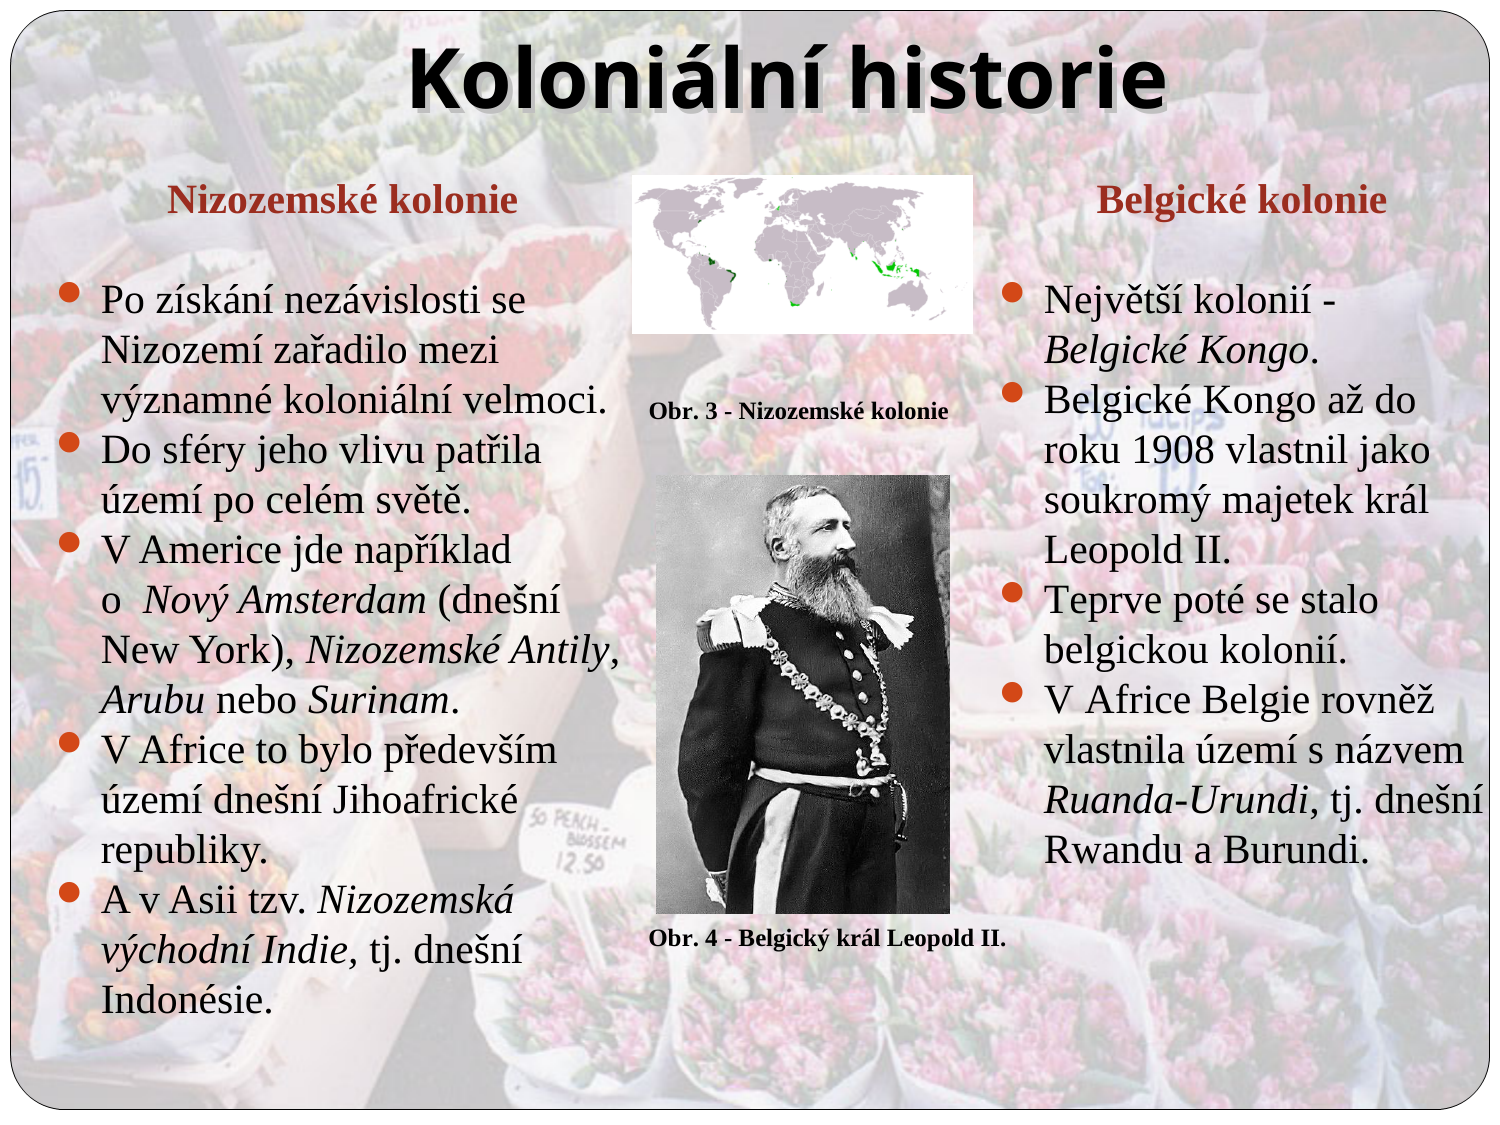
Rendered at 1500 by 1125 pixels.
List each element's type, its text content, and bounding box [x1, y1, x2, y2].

picture [9, 9, 1491, 1111]
text_box Obr. 3 - Nizozemské kolonie [633, 386, 964, 433]
text_box Obr. 4 - Belgický král Leopold II. [633, 914, 1023, 960]
text_box Belgické kolonie Největší kolonií - Belgické Kongo. Belgické Kongo až do roku 1908 vlastnil jako soukromý majetek král Leopold II. Teprve poté se stalo belgickou kolonií. V Africe Belgie rovněž vlastnila území s názvem Ruanda-Urundi, tj. dnešní Rwandu a Burundi. [984, 163, 1500, 880]
list Nizozemské kolonie Po získání nezávislosti se Nizozemí zařadilo mezi významné koloniální velmoci. Do sféry jeho vlivu patřila území po celém světě. V Americe jde například o Nový Amsterdam (dnešní New York), Nizozemské Antily, Arubu nebo Surinam. V Africe to bylo především území dnešní Jihoafrické republiky. A v Asii tzv. Nizozemská východní Indie, tj. dnešní Indonésie. [41, 164, 645, 1038]
title Koloniální historie [150, 18, 1426, 141]
